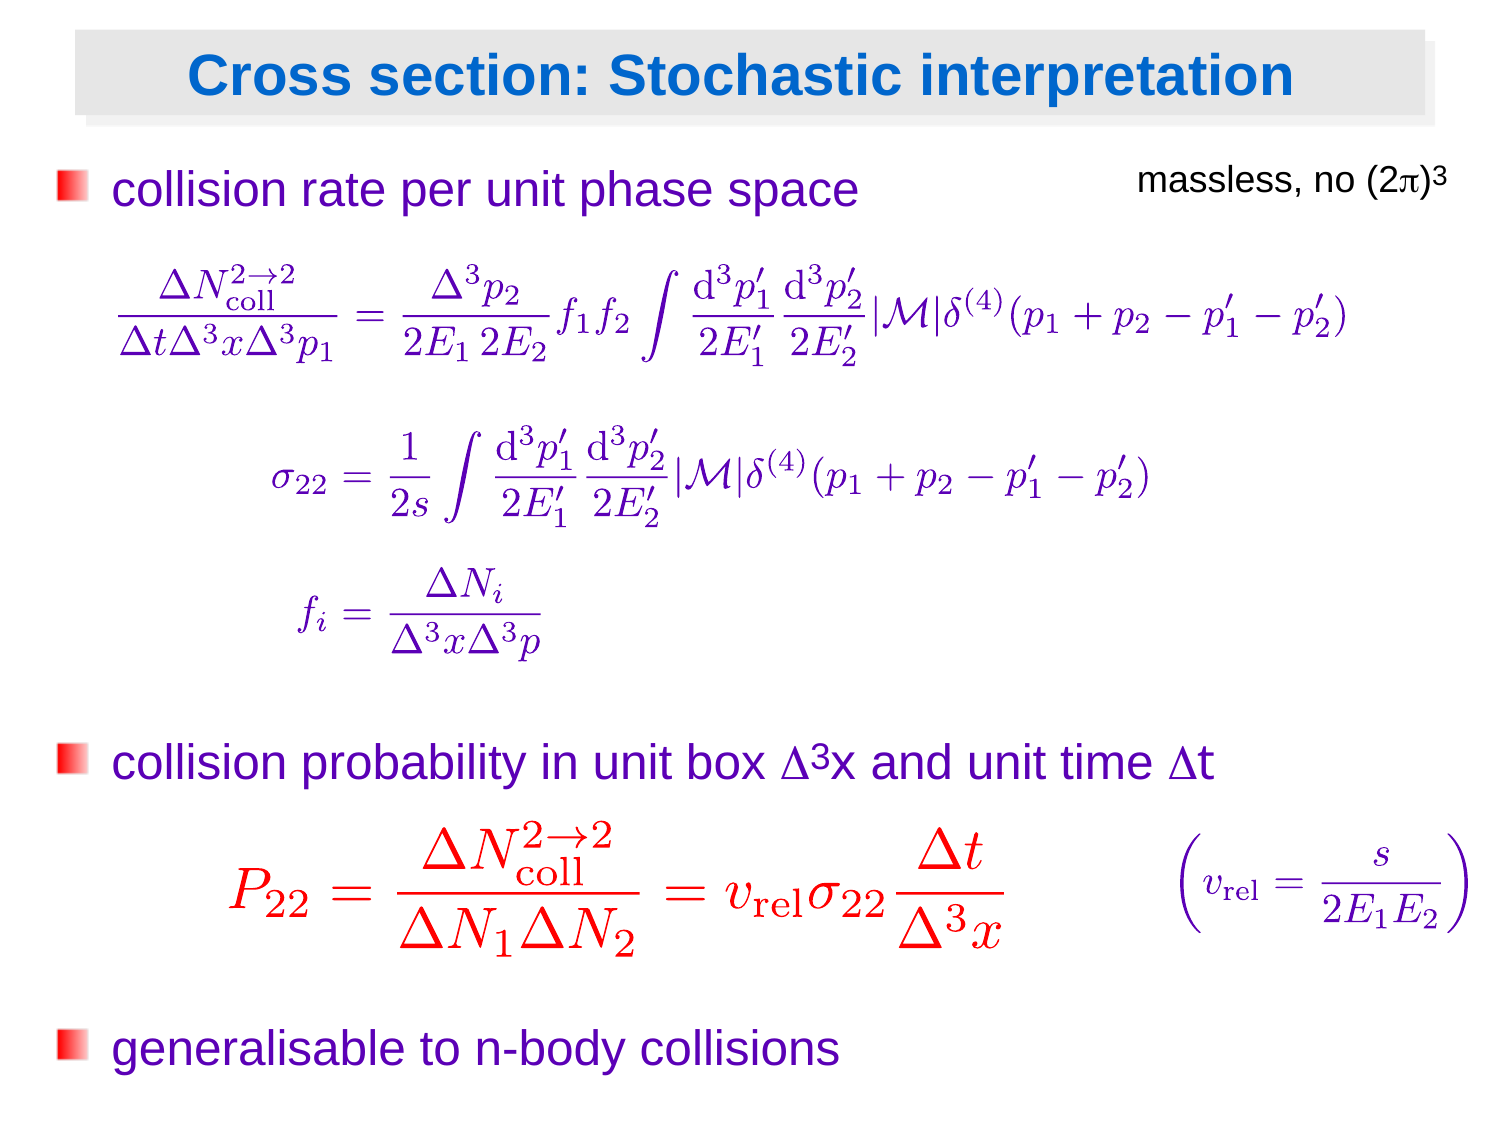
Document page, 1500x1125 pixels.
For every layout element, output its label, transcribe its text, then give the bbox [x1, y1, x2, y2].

text_box [270, 425, 1152, 528]
text_box massless, no (2p)3 [1122, 147, 1500, 208]
list collision rate per unit phase space collision probability in unit box D3x and unit time Dt generalisable to n-body collisions [41, 148, 1459, 1093]
text_box [295, 566, 541, 662]
title Cross section: Stochastic interpretation [75, 29, 1426, 116]
text_box [118, 264, 1349, 367]
text_box [226, 820, 1004, 957]
text_box [1171, 833, 1477, 934]
